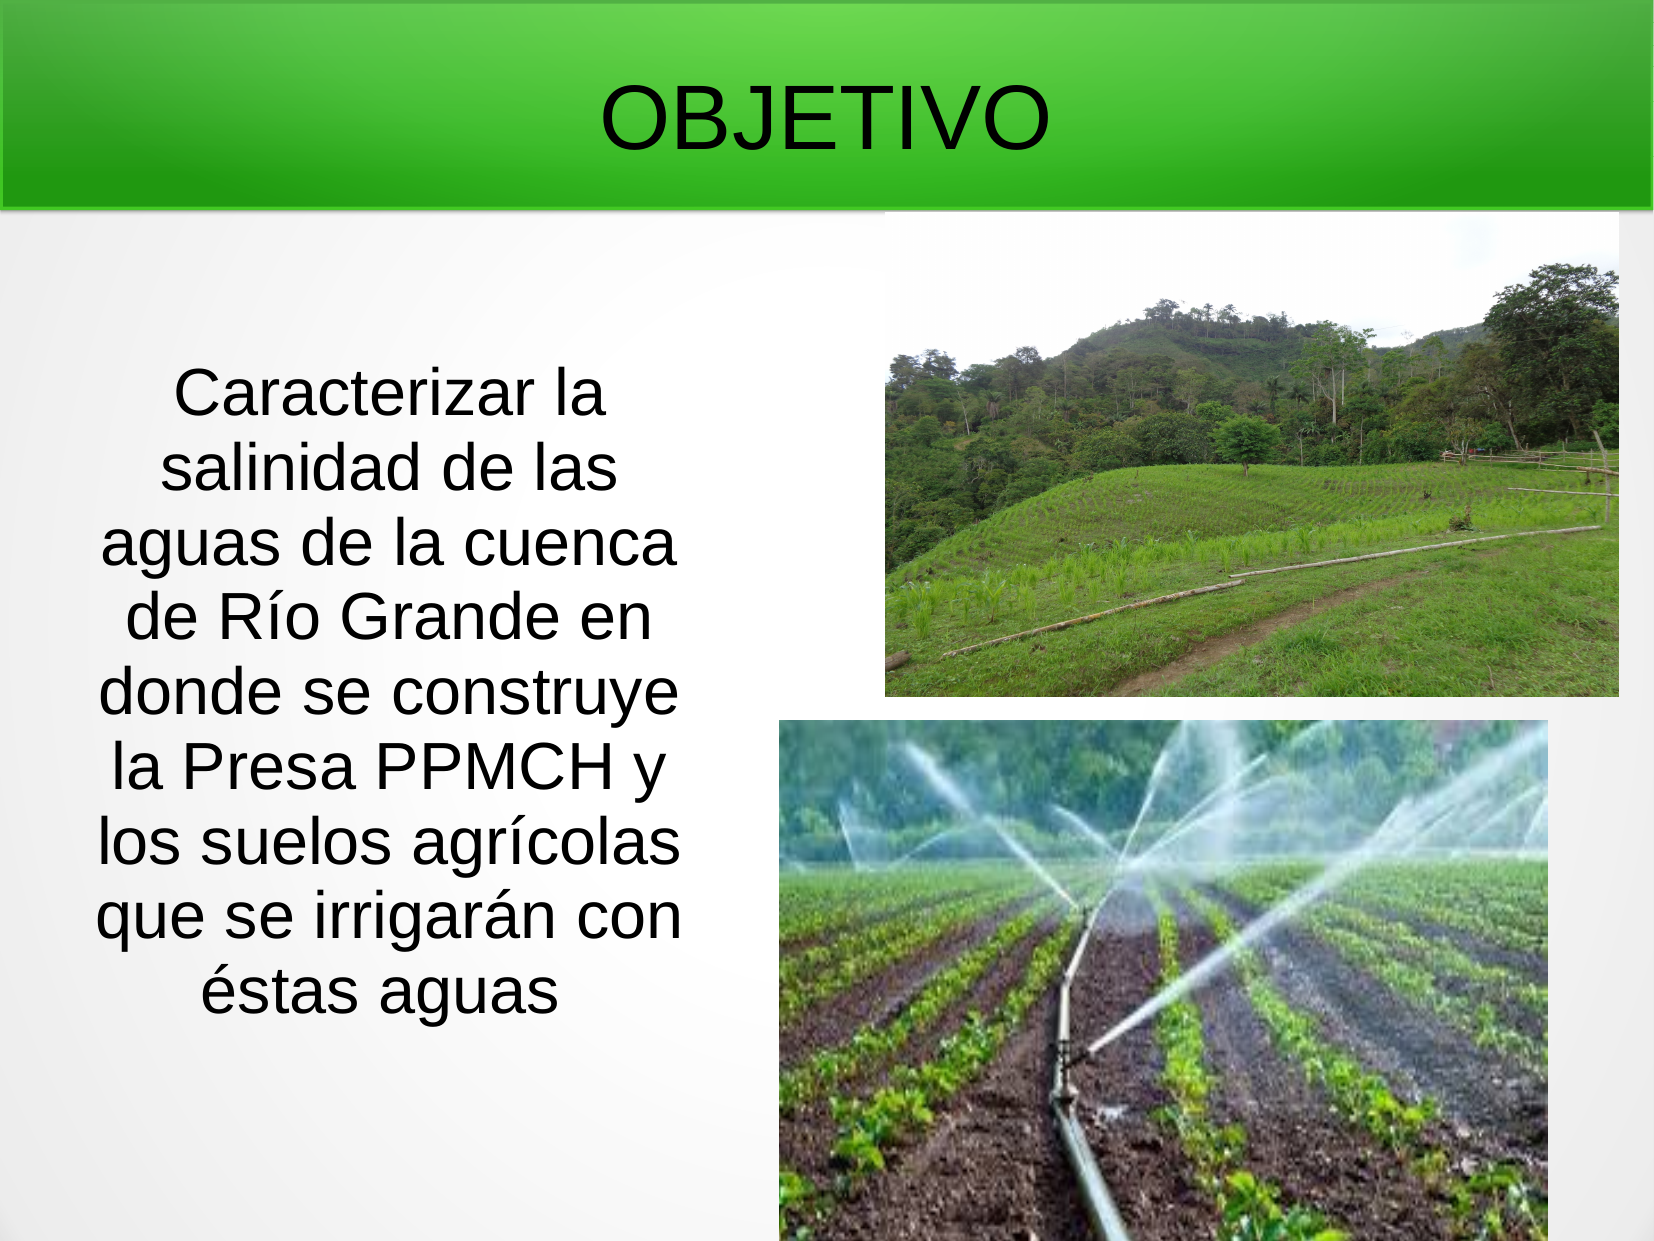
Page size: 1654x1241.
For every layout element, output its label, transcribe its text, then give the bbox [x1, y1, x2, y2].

picture [885, 212, 1619, 697]
picture [779, 720, 1548, 1241]
title OBJETIVO [82, 47, 1571, 189]
subtitle Caracterizar la salinidad de las aguas de la cuenca de Río Grande en donde se construye la Presa PPMCH y los suelos agrícolas que se irrigarán con éstas aguas [82, 331, 697, 1052]
